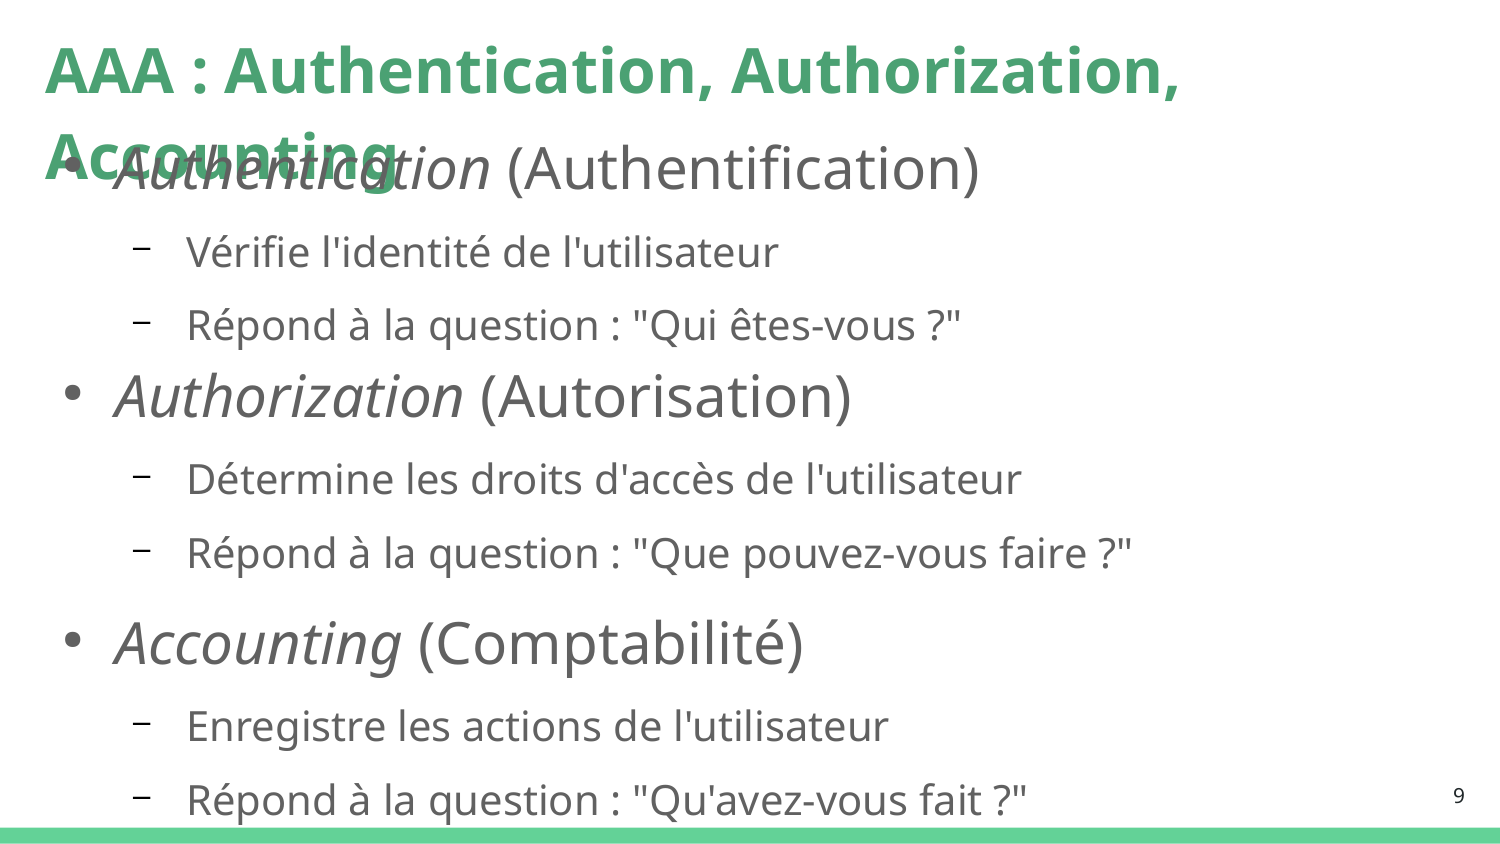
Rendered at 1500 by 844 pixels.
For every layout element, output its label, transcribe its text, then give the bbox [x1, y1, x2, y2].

list Authentication (Authentification) Vérifie l'identité de l'utilisateur Répond à la question : "Qui êtes-vous ?" Authorization (Autorisation) Détermine les droits d'accès de l'utilisateur Répond à la question : "Que pouvez-vous faire ?" Accounting (Comptabilité) Enregistre les actions de l'utilisateur Répond à la question : "Qu'avez-vous fait ?" [29, 106, 1430, 839]
title AAA : Authentication, Authorization, Accounting [30, 4, 1495, 99]
slide_number <numéro> [1430, 764, 1480, 830]
